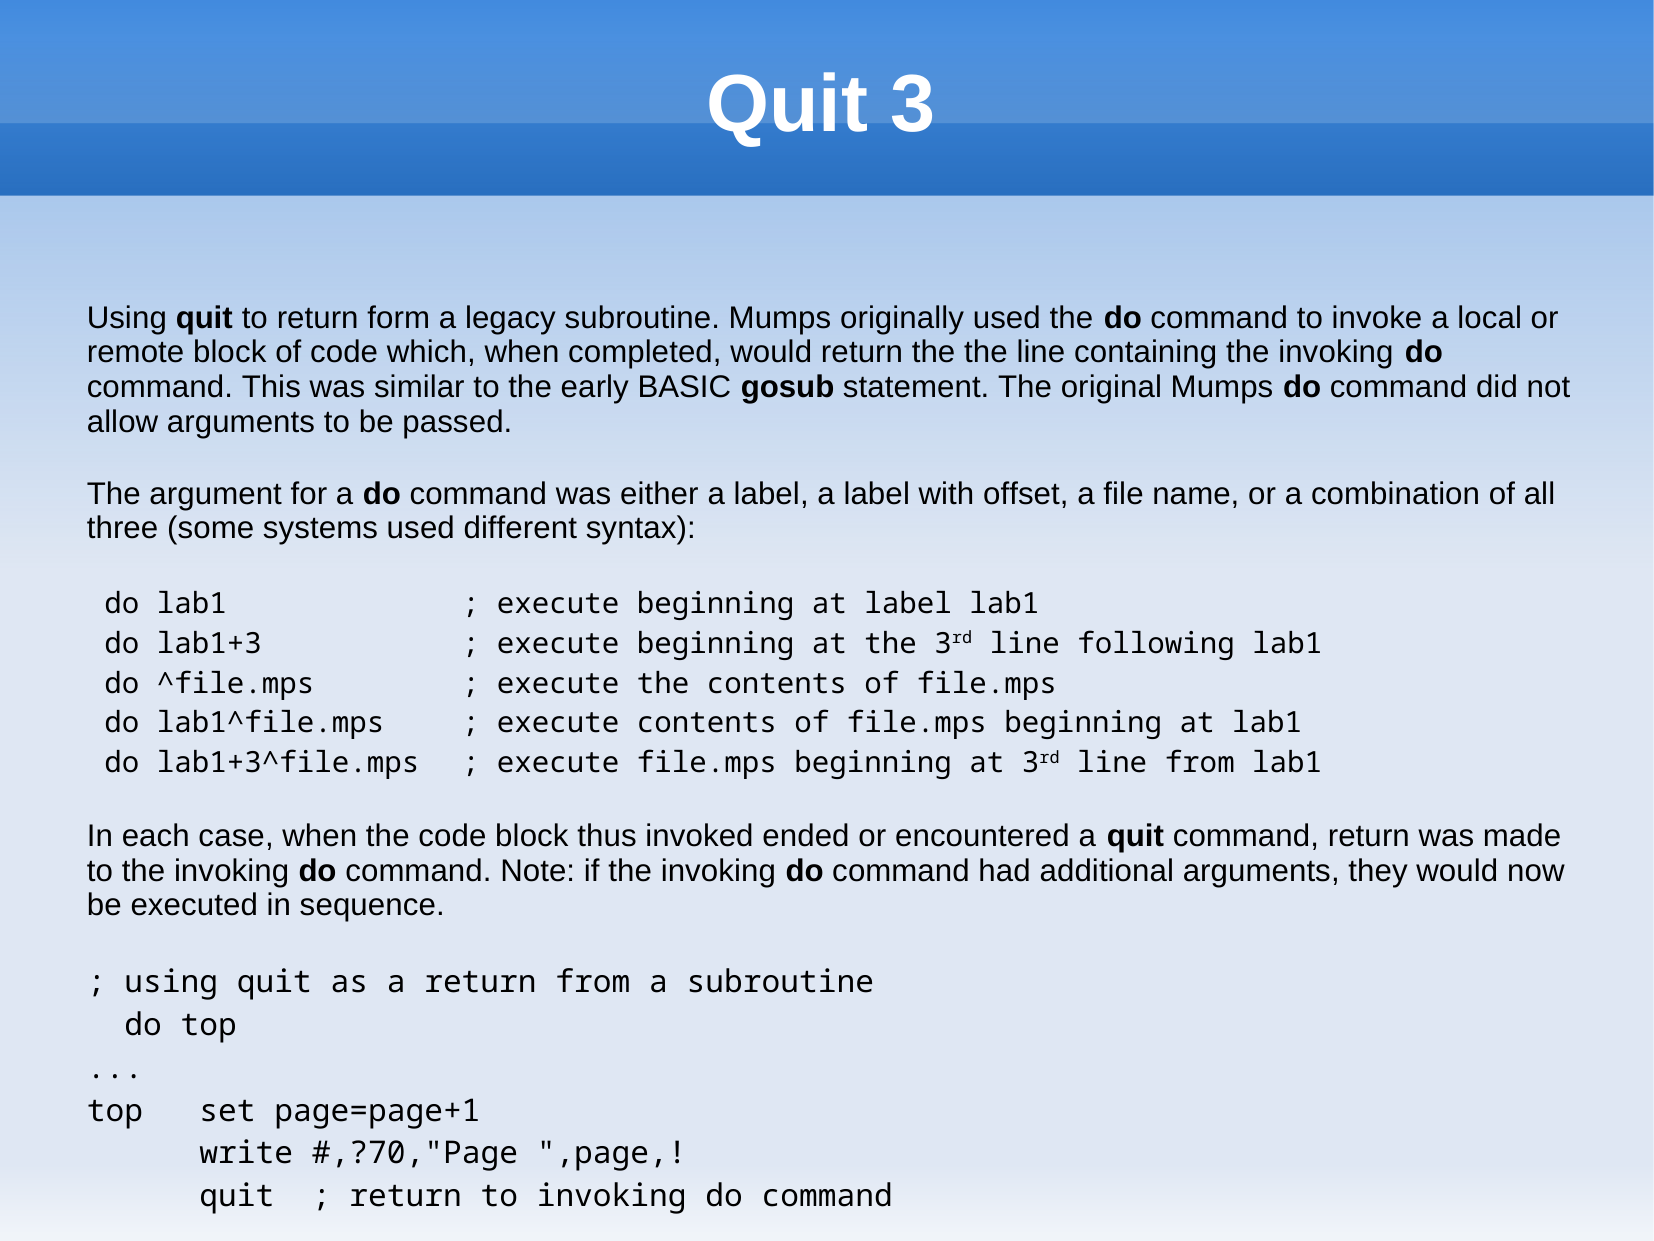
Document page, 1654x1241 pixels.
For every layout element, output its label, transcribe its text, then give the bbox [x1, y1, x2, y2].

list Using quit to return form a legacy subroutine. Mumps originally used the do command to invoke a local or remote block of code which, when completed, would return the the line containing the invoking do command. This was similar to the early BASIC gosub statement. The original Mumps do command did not allow arguments to be passed. The argument for a do command was either a label, a label with offset, a file name, or a combination of all three (some systems used different syntax): do lab1 ; execute beginning at label lab1 do lab1+3 ; execute beginning at the 3rd line following lab1 do ^file.mps ; execute the contents of file.mps do lab1^file.mps ; execute contents of file.mps beginning at lab1 do lab1+3^file.mps ; execute file.mps beginning at 3rd line from lab1 In each case, when the code block thus invoked ended or encountered a quit command, return was made to the invoking do command. Note: if the invoking do command had additional arguments, they would now be executed in sequence. ; using quit as a return from a subroutine do top ... top set page=page+1 write #,?70,"Page ",page,! quit ; return to invoking do command [86, 300, 1576, 1197]
picture [0, 0, 1654, 1241]
title Quit 3 [76, 0, 1565, 208]
